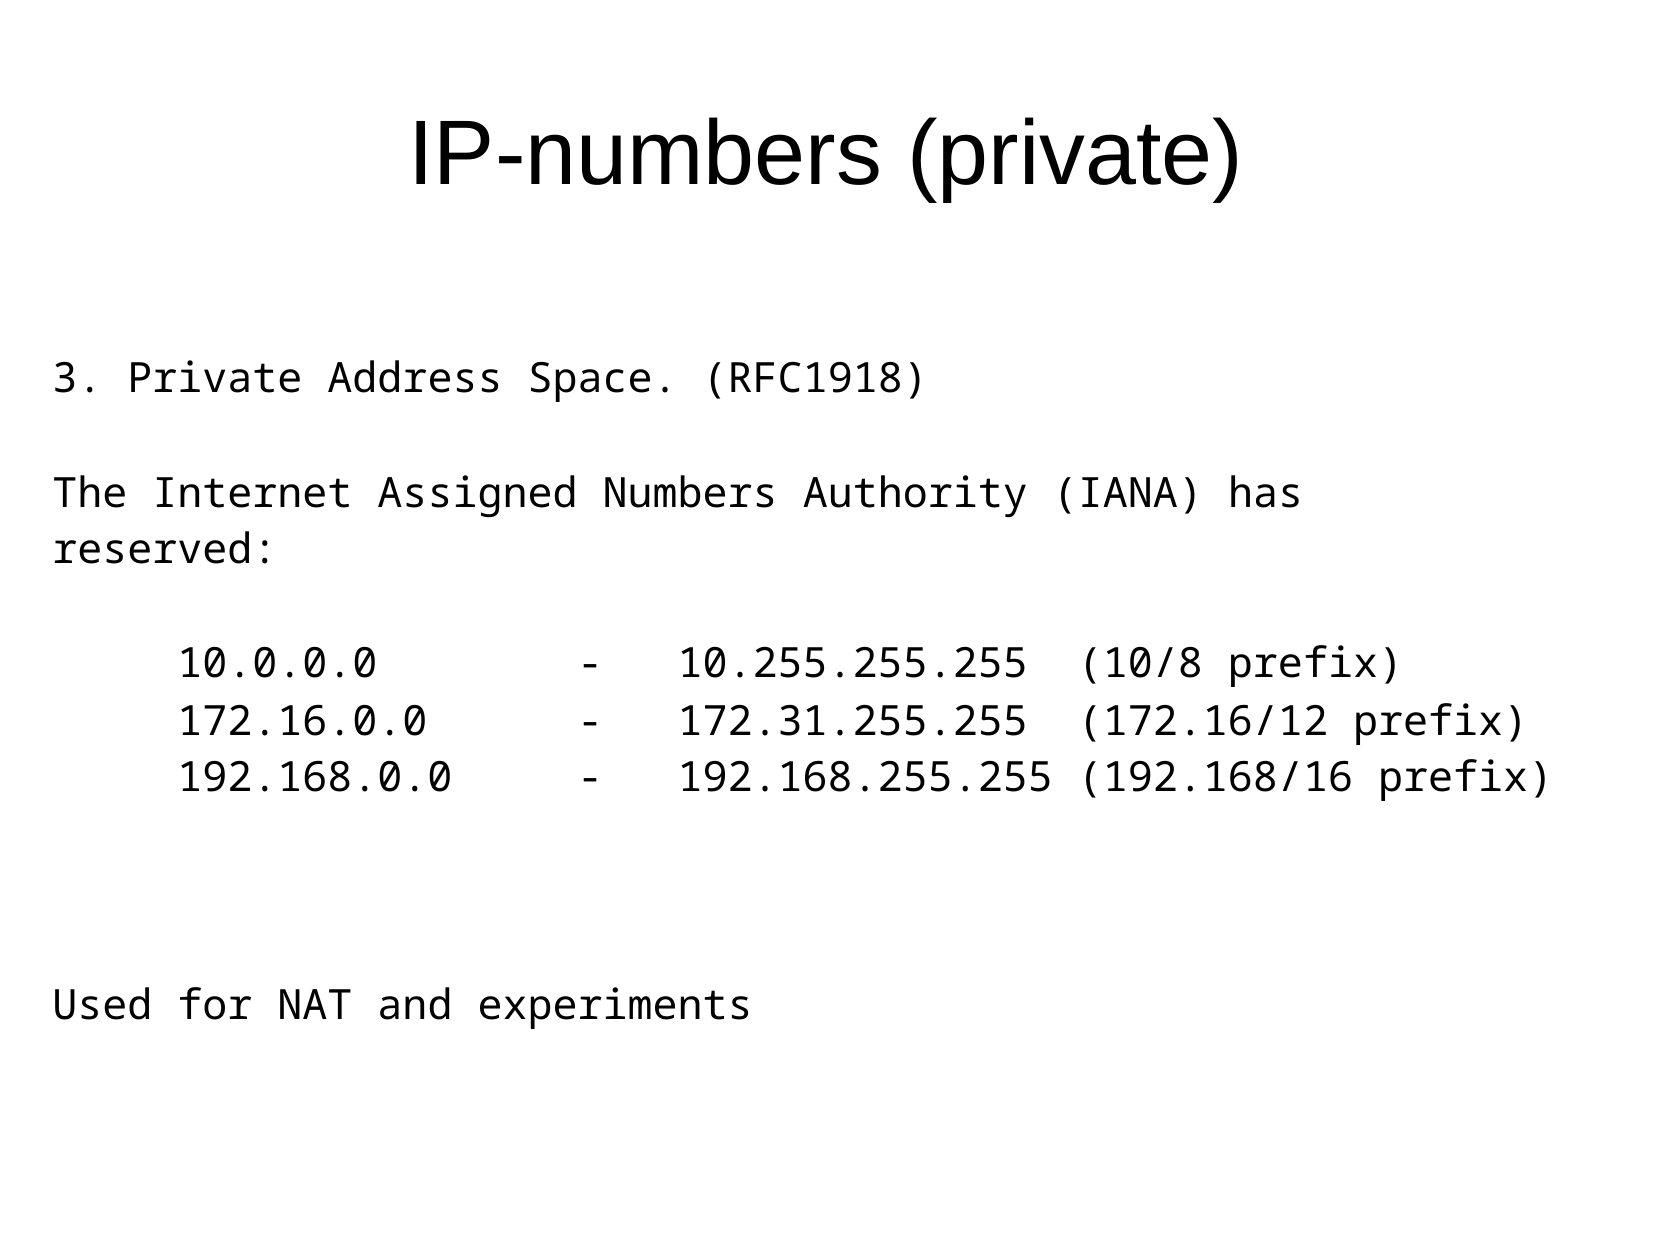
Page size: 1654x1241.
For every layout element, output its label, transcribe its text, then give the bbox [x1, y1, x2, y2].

title IP-numbers (private) [82, 56, 1571, 250]
text_box 3. Private Address Space. (RFC1918) The Internet Assigned Numbers Authority (IANA) has reserved: 10.0.0.0 - 10.255.255.255 (10/8 prefix) 172.16.0.0 - 172.31.255.255 (172.16/12 prefix) 192.168.0.0 - 192.168.255.255 (192.168/16 prefix) Used for NAT and experiments [37, 340, 1613, 1088]
